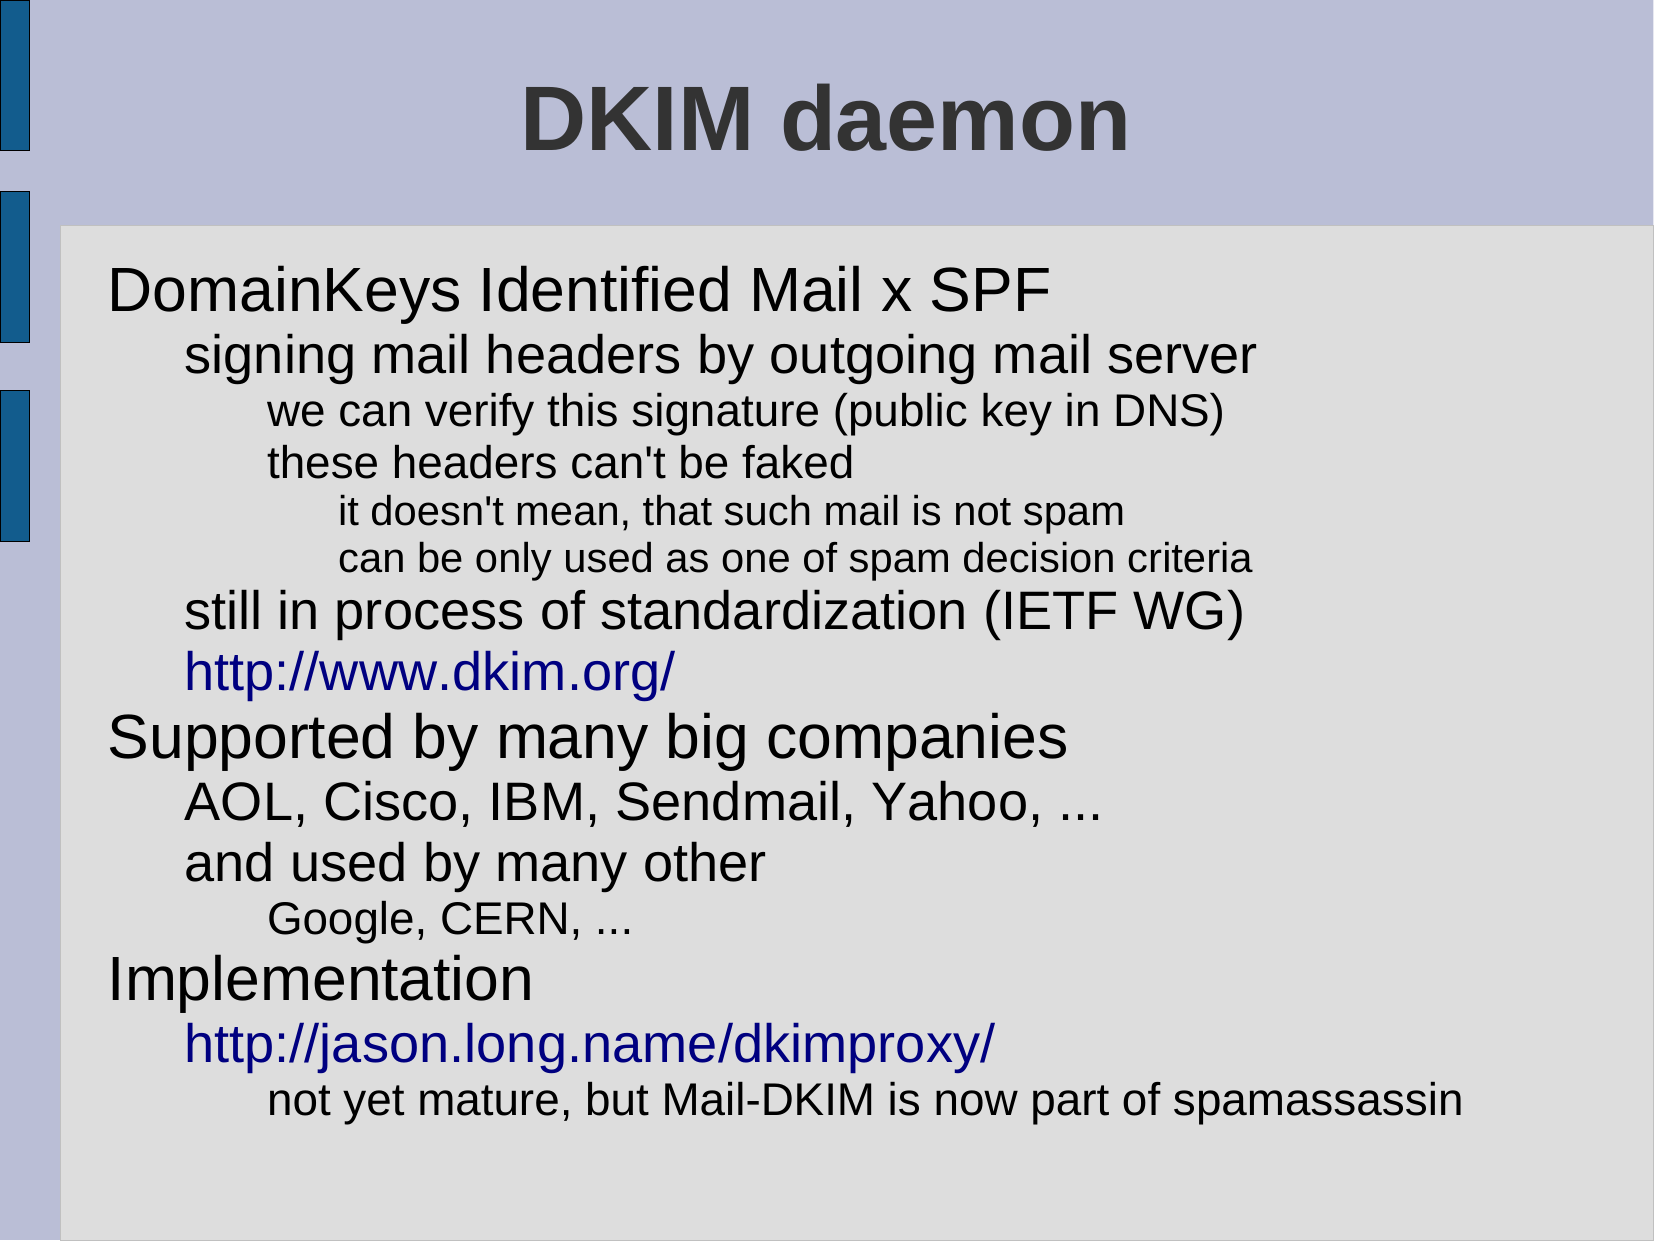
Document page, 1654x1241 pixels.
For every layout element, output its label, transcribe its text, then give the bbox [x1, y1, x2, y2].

list DomainKeys Identified Mail x SPF signing mail headers by outgoing mail server we can verify this signature (public key in DNS) these headers can't be faked it doesn't mean, that such mail is not spam can be only used as one of spam decision criteria still in process of standardization (IETF WG) http://www.dkim.org/ Supported by many big companies AOL, Cisco, IBM, Sendmail, Yahoo, ... and used by many other Google, CERN, ... Implementation http://jason.long.name/dkimproxy/ not yet mature, but Mail-DKIM is now part of spamassassin [90, 255, 1561, 1197]
title DKIM daemon [120, 15, 1533, 223]
